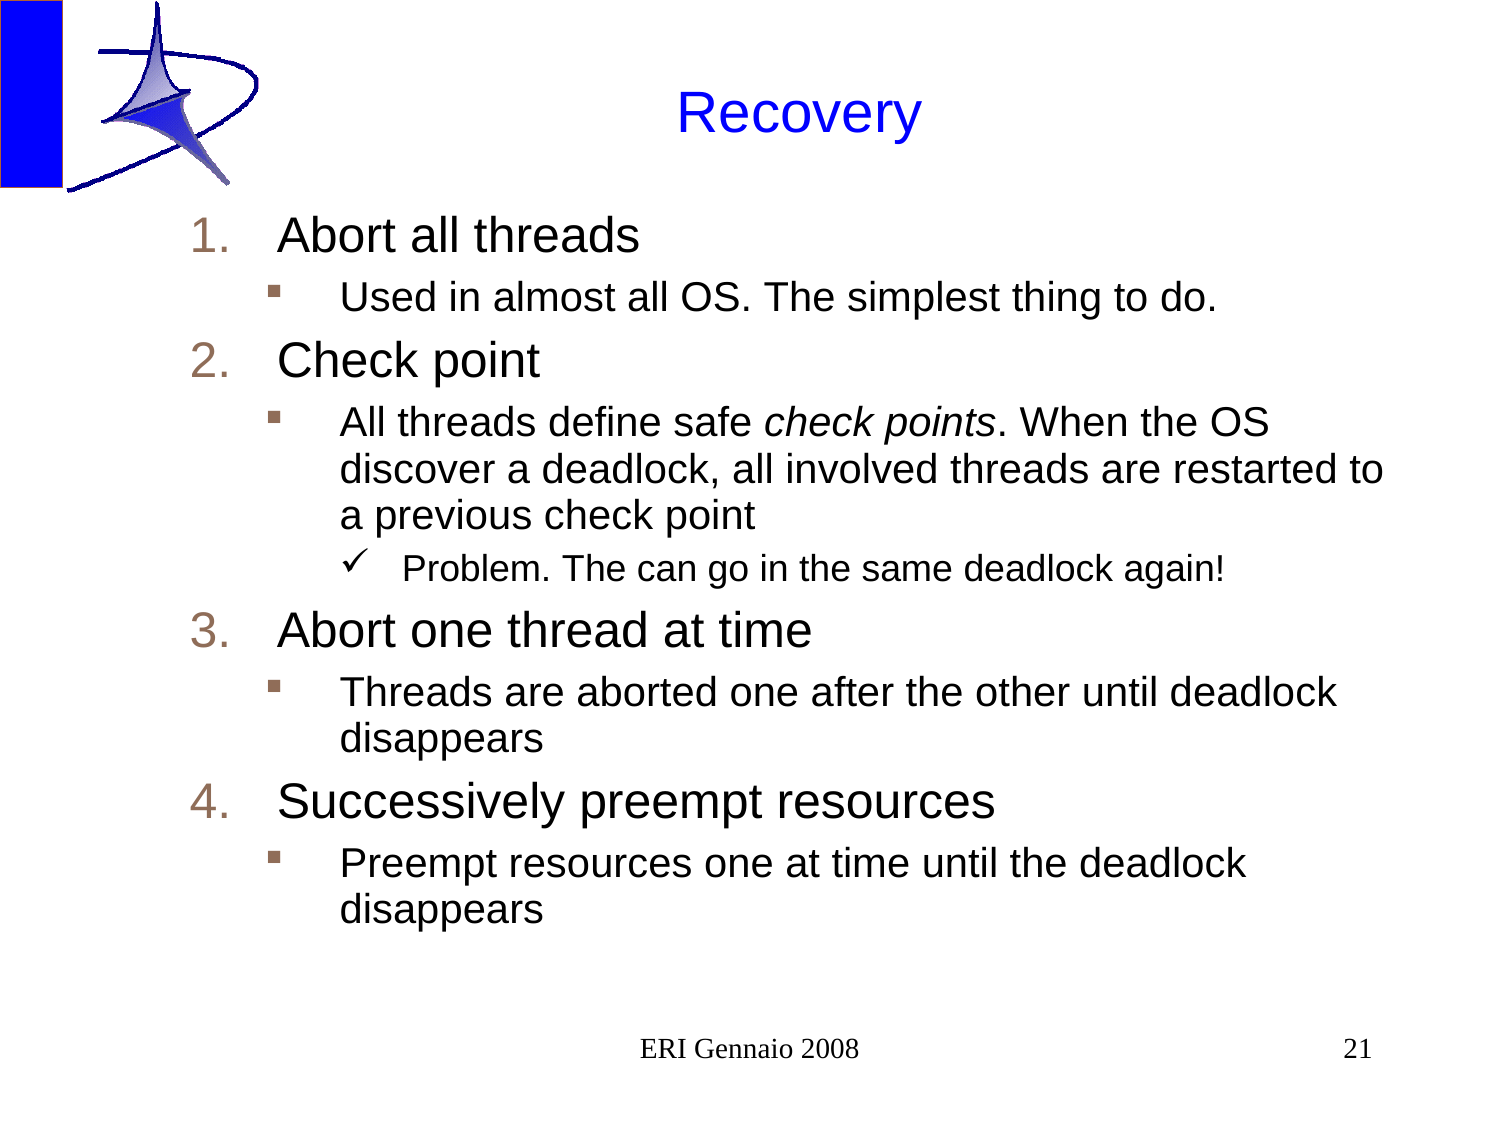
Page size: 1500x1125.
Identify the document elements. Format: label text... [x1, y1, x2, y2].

picture [62, 0, 263, 197]
title Recovery [174, 62, 1425, 163]
list Abort all threads Used in almost all OS. The simplest thing to do. Check point All threads define safe check points. When the OS discover a deadlock, all involved threads are restarted to a previous check point Problem. The can go in the same deadlock again! Abort one thread at time Threads are aborted one after the other until deadlock disappears Successively preempt resources Preempt resources one at time until the deadlock disappears [174, 199, 1425, 989]
